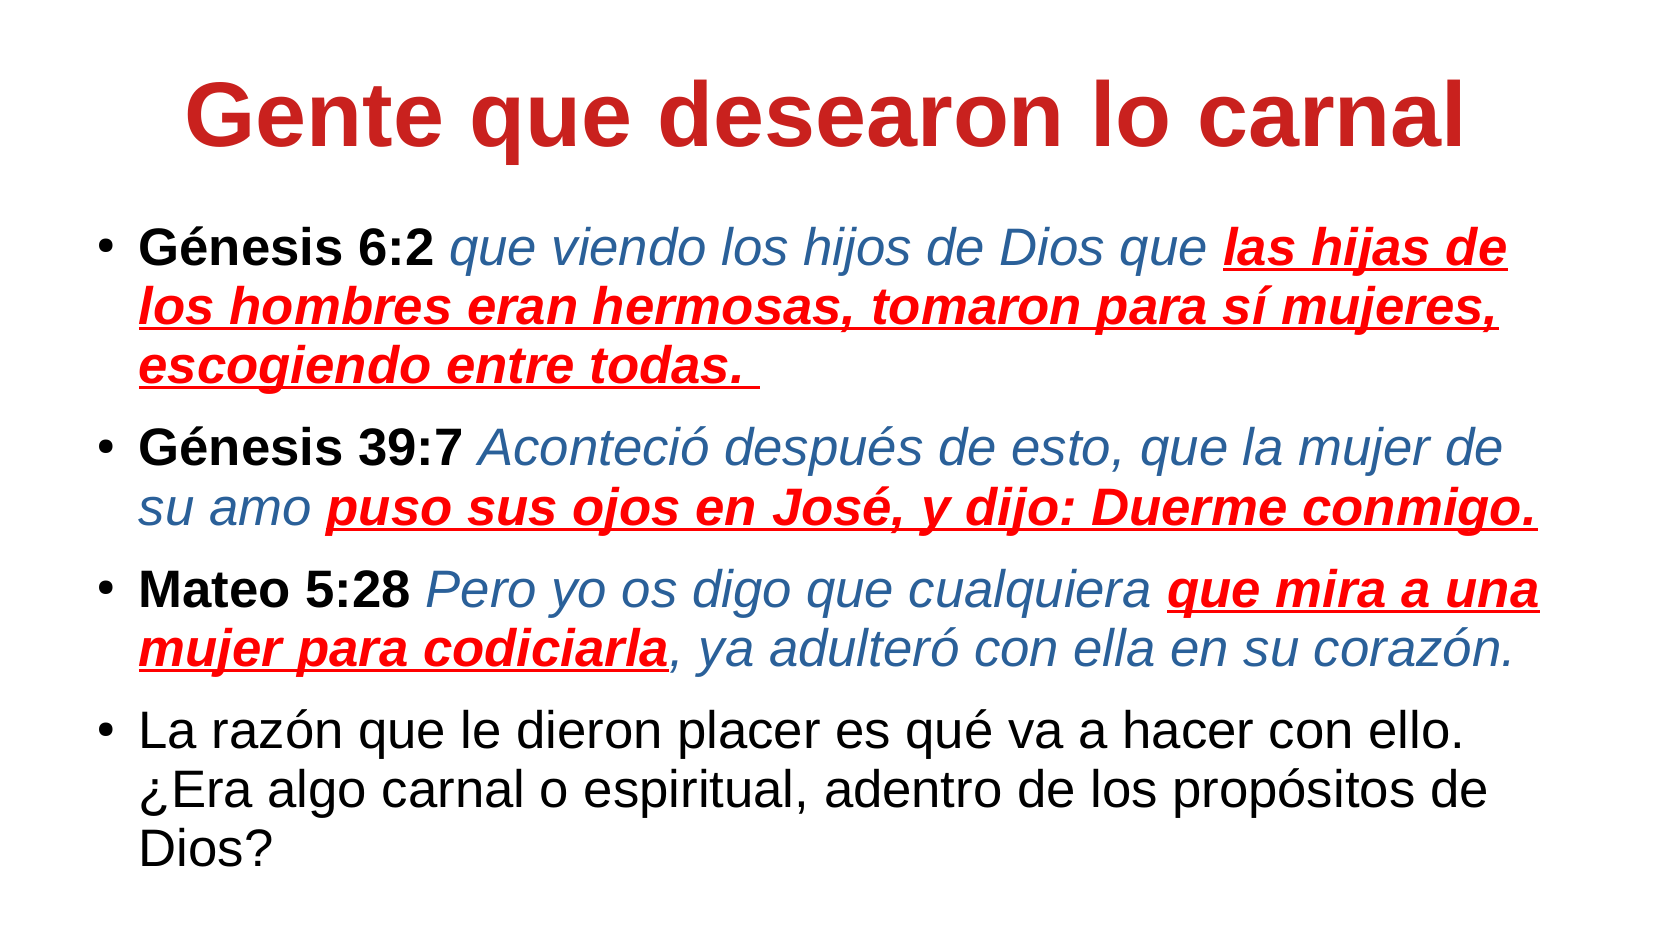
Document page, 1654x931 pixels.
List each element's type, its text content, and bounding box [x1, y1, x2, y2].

title Gente que desearon lo carnal [82, 37, 1571, 193]
list Génesis 6:2 que viendo los hijos de Dios que las hijas de los hombres eran hermosas, tomaron para sí mujeres, escogiendo entre todas. Génesis 39:7 ​Aconteció después de esto, que la mujer de su amo puso sus ojos en José, y dijo: Duerme conmigo. Mateo 5:28 Pero yo os digo que cualquiera que mira a una mujer para codiciarla, ya adulteró con ella en su corazón. La razón que le dieron placer es qué va a hacer con ello. ¿Era algo carnal o espiritual, adentro de los propósitos de Dios? [82, 217, 1571, 886]
